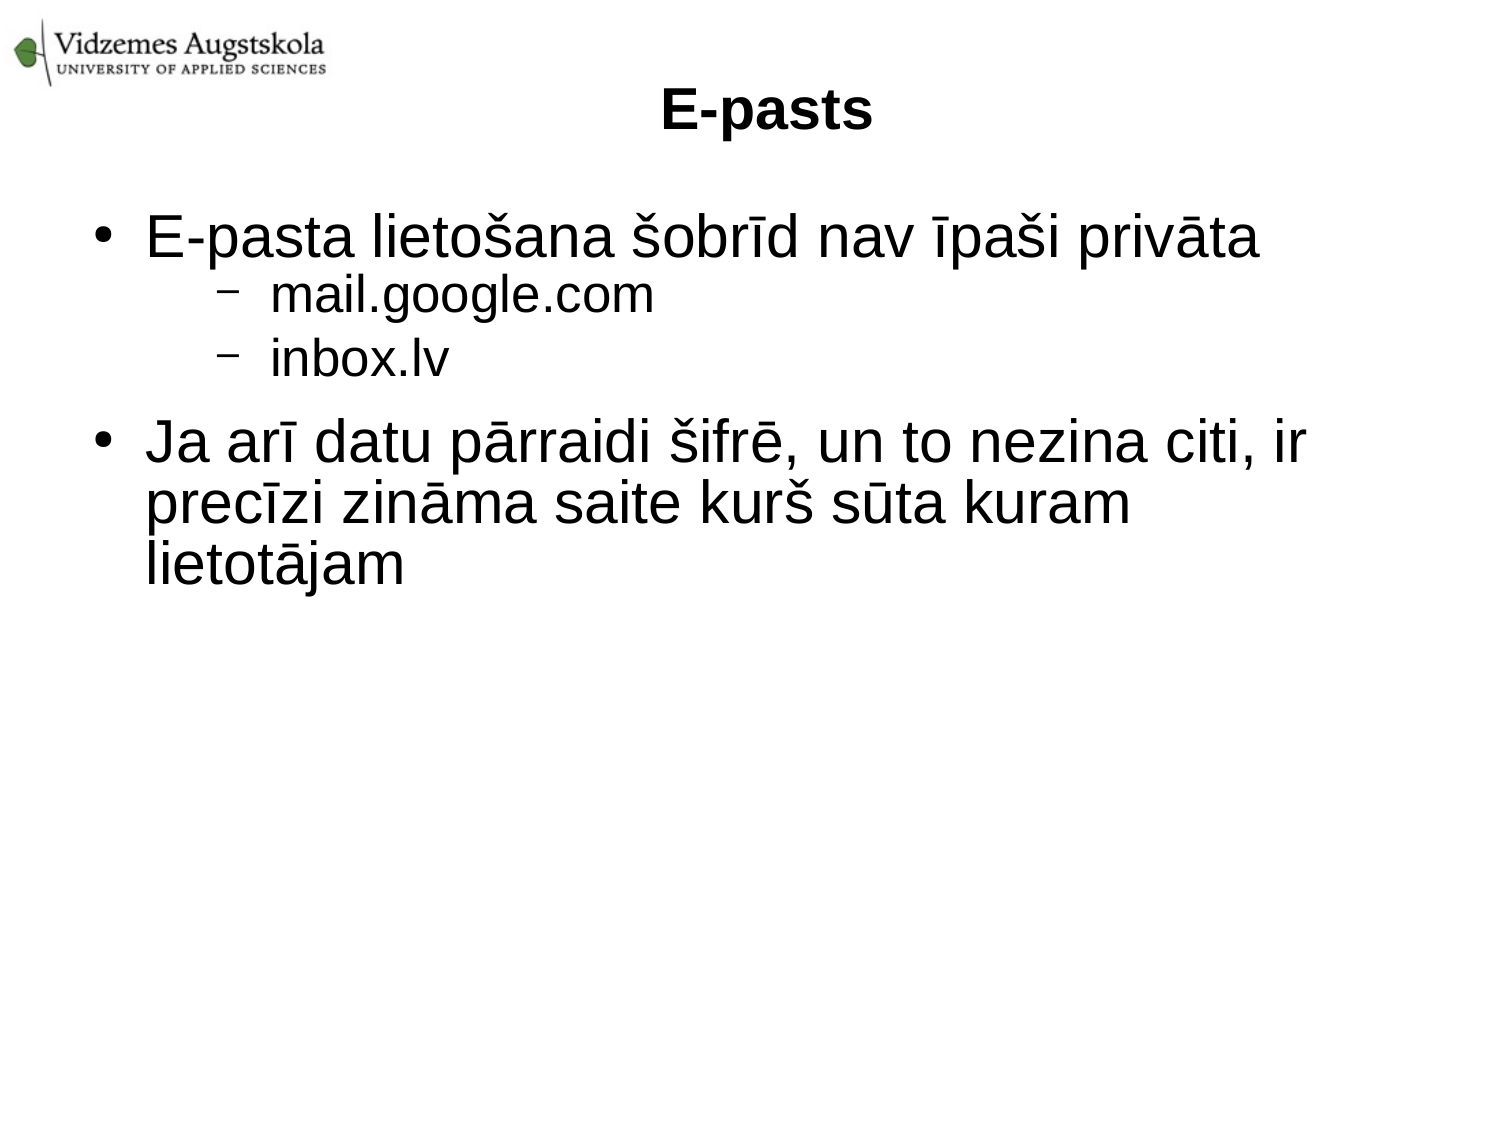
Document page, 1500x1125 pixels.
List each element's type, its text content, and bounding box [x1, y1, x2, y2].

picture [5, 2, 334, 102]
list E-pasta lietošana šobrīd nav īpaši privāta mail.google.com inbox.lv Ja arī datu pārraidi šifrē, un to nezina citi, ir precīzi zināma saite kurš sūta kuram lietotājam [75, 204, 1395, 1075]
title E-pasts [75, 44, 1425, 177]
